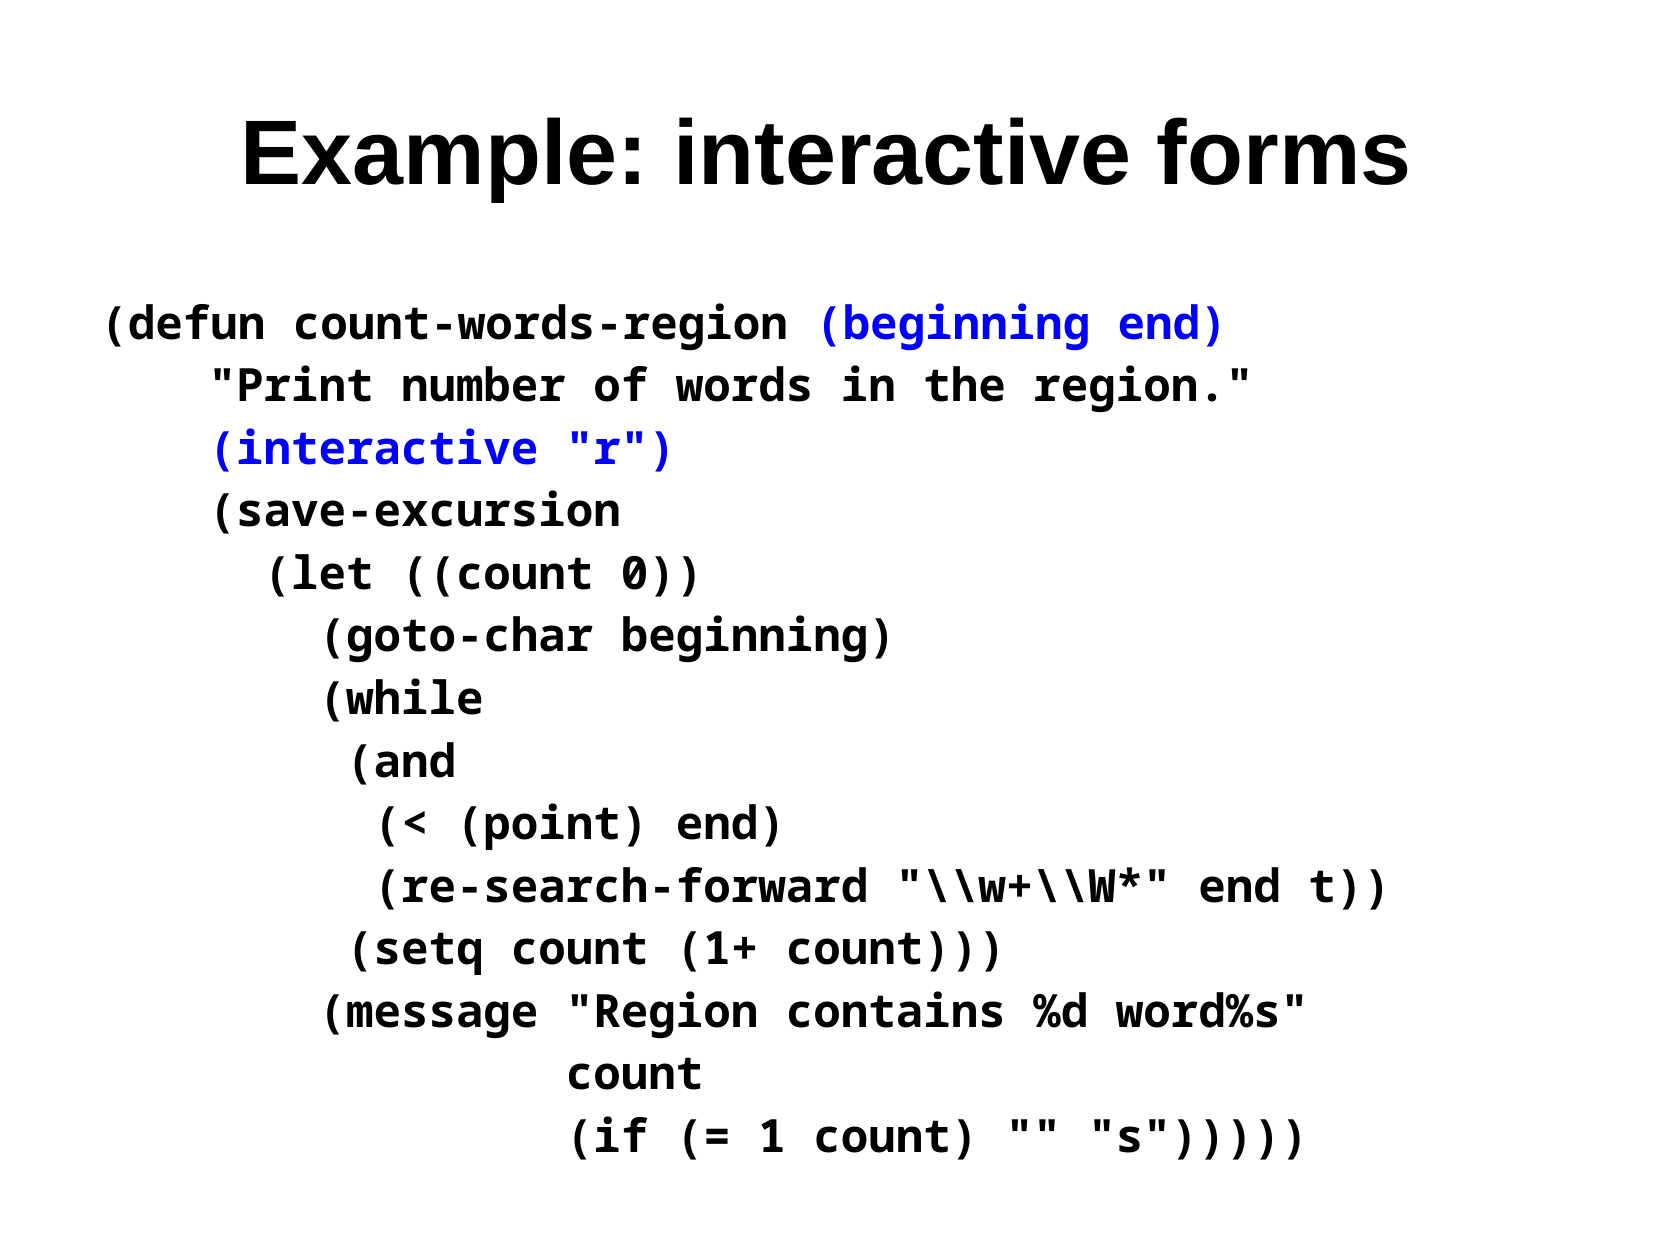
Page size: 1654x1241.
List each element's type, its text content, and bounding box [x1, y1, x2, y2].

list (defun count-words-region (beginning end) "Print number of words in the region." (interactive "r") (save-excursion (let ((count 0)) (goto-char beginning) (while (and (< (point) end) (re-search-forward "\\w+\\W*" end t)) (setq count (1+ count))) (message "Region contains %d word%s" count (if (= 1 count) "" "s"))))) [82, 290, 1571, 1094]
title Example: interactive forms [82, 56, 1571, 250]
